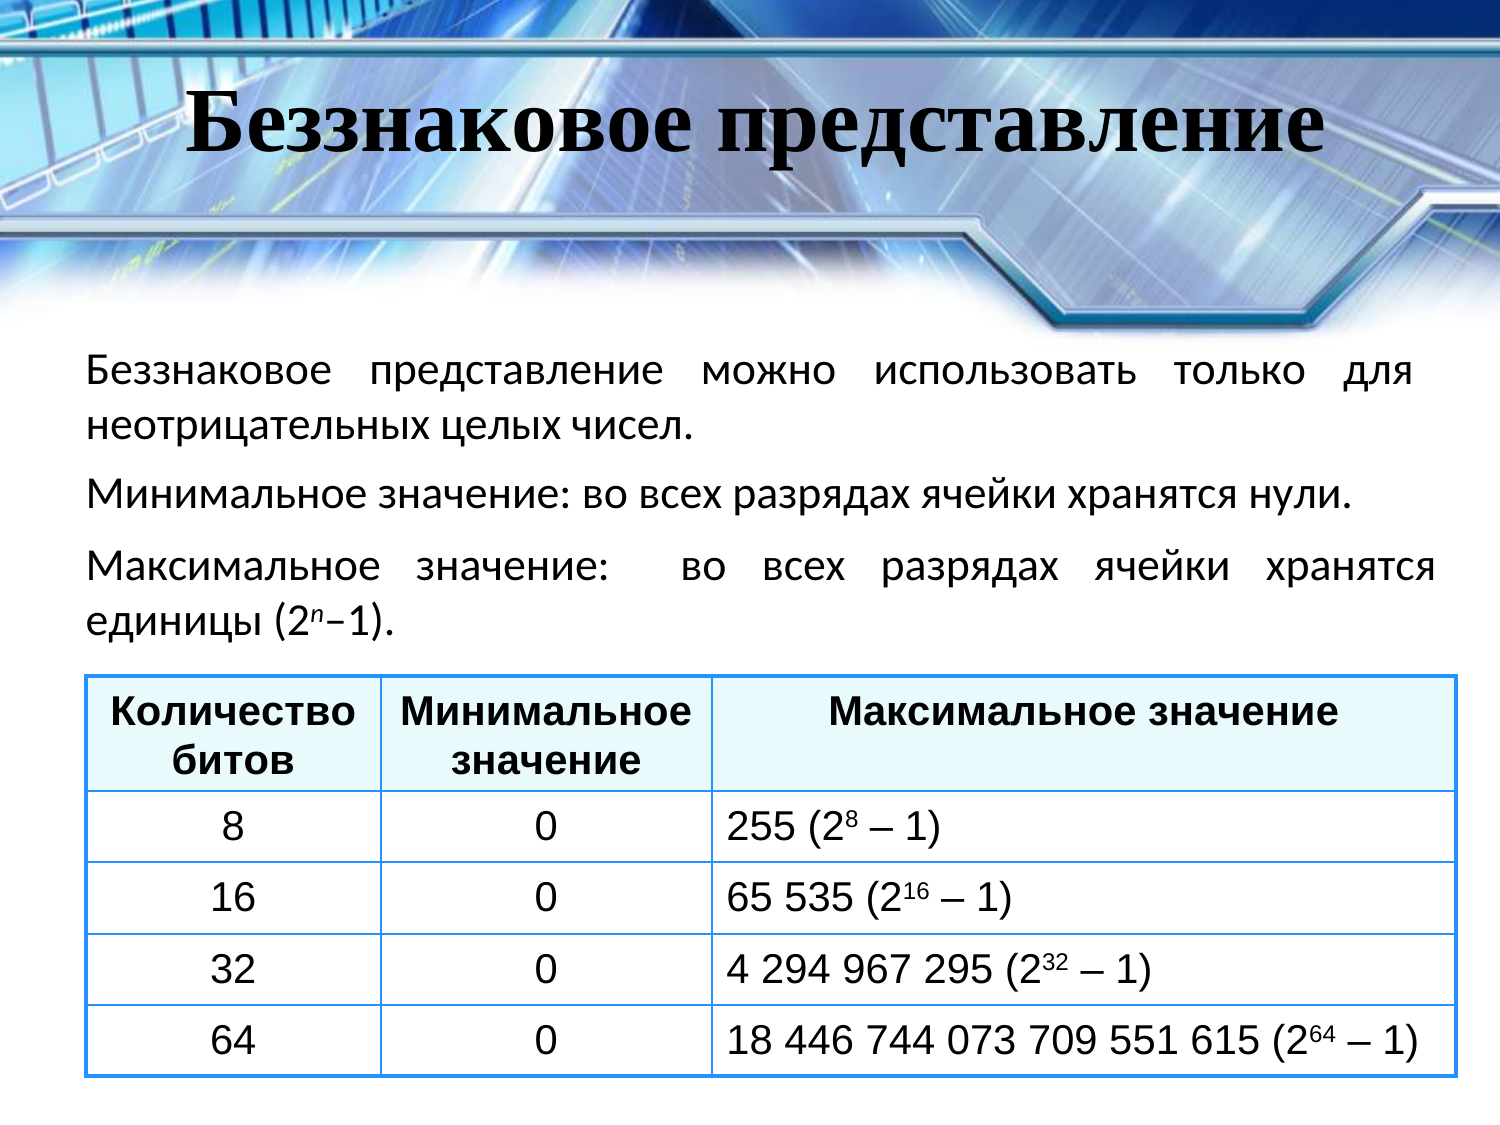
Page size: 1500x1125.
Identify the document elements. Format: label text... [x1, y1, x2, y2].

table_cell 0 [382, 792, 711, 861]
table_cell 64 [88, 1006, 380, 1074]
text_box Минимальное значение: во всех разрядах ячейки хранятся нули. Максимальное значение: во всех разрядах ячейки хранятся единицы (2n–1). [70, 454, 1453, 653]
table_cell 18 446 744 073 709 551 615 (264 – 1) [713, 1006, 1454, 1074]
table_cell 0 [382, 1006, 711, 1074]
text_box Беззнаковое представление [88, 66, 1425, 185]
table_header Максимальное значение [713, 678, 1454, 790]
table_header Количество битов [88, 678, 380, 790]
table_cell 0 [382, 935, 711, 1004]
text_box Беззнаковое представление можно использовать только для неотрицательных целых чисел. [70, 330, 1430, 457]
table_cell 255 (28 – 1) [714, 793, 1453, 860]
table_cell 4 294 967 295 (232 – 1) [713, 935, 1454, 1004]
table_cell 16 [88, 863, 380, 933]
table_cell 0 [382, 863, 711, 933]
picture [0, 0, 1500, 1125]
table_header Минимальное значение [382, 678, 711, 790]
table_cell 8 [88, 792, 380, 861]
table_cell 32 [88, 935, 380, 1004]
table_cell 65 535 (216 – 1) [713, 863, 1454, 933]
